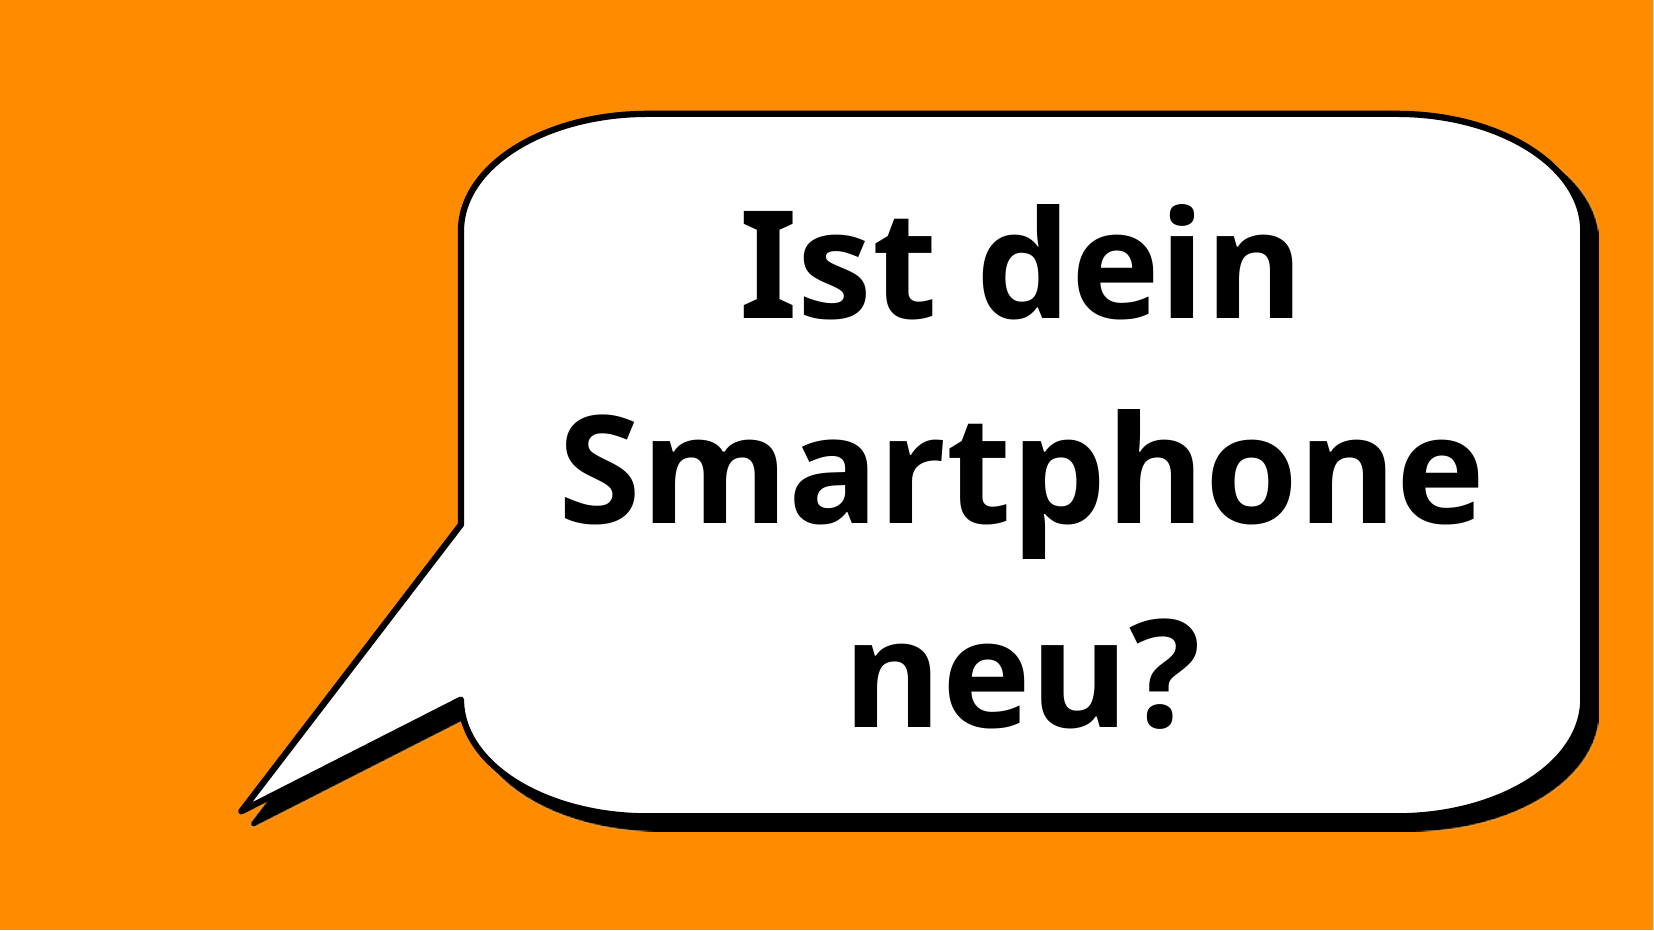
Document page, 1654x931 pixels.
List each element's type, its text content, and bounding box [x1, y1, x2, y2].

text_box Ist dein Smartphone neu? [241, 113, 1584, 817]
